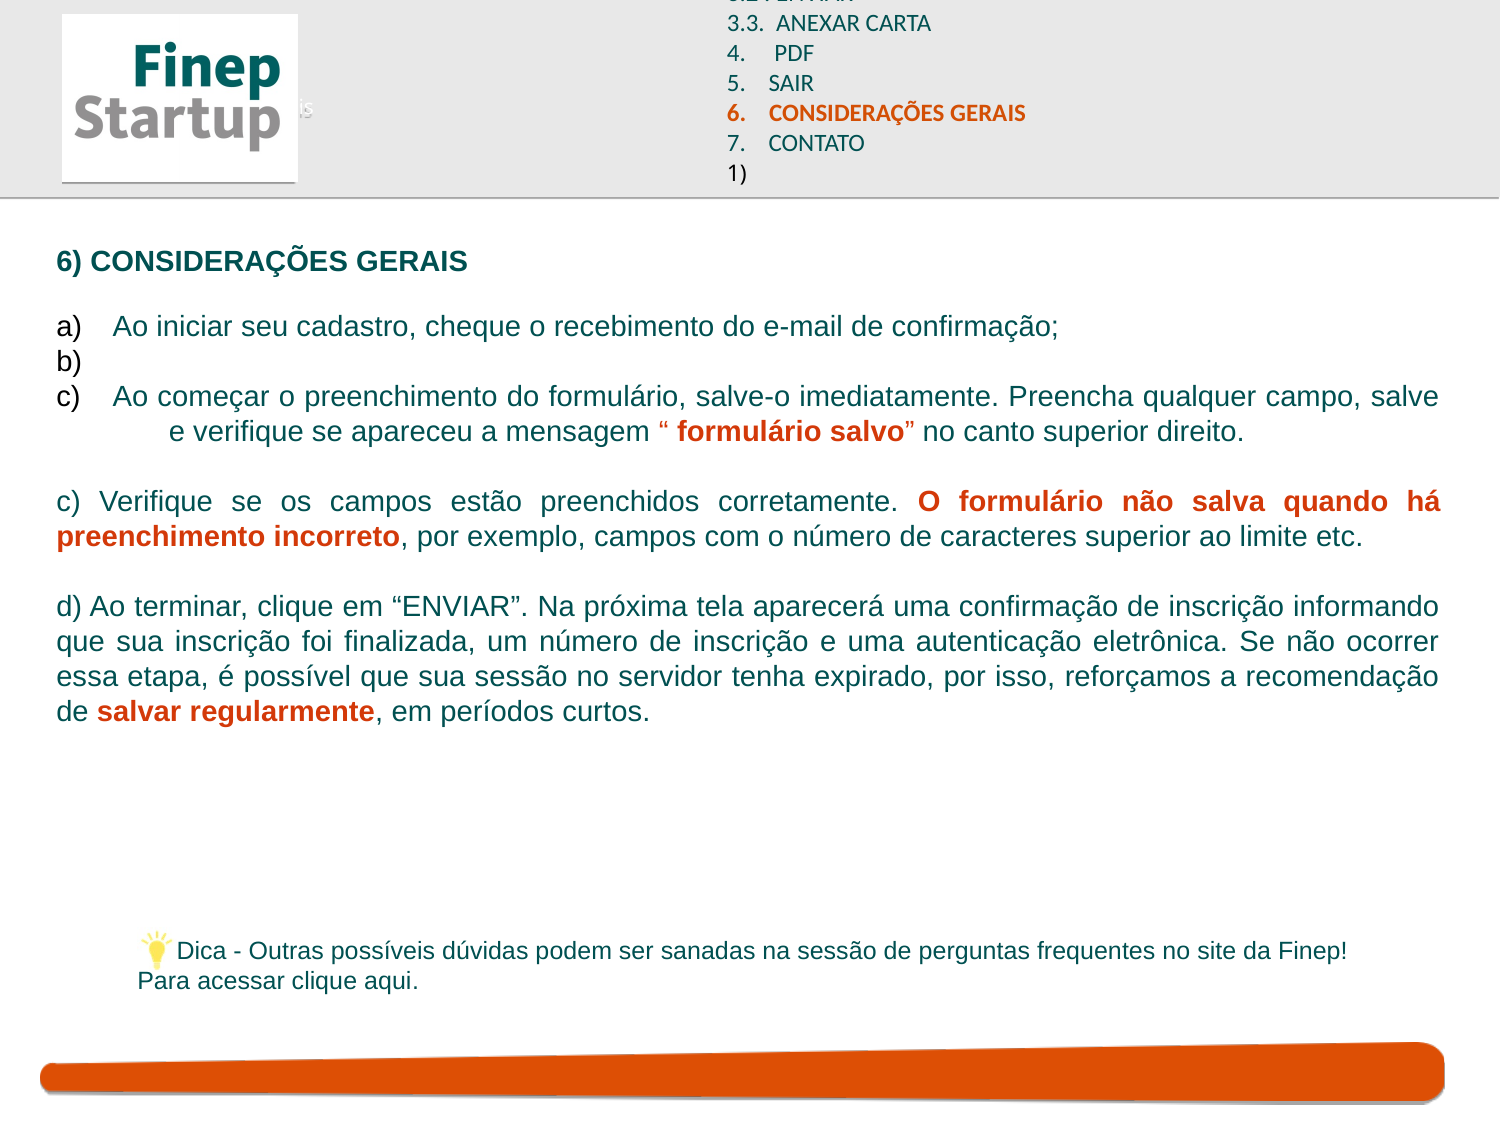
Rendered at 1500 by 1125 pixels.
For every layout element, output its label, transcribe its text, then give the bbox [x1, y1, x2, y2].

picture [62, 14, 298, 182]
text_box Dica - Outras possíveis dúvidas podem ser sanadas na sessão de perguntas frequentes no site da Finep! Para acessar clique aqui. [122, 927, 1437, 1002]
text_box Ao iniciar seu cadastro, cheque o recebimento do e-mail de confirmação; Ao começar o preenchimento do formulário, salve-o imediatamente. Preencha qualquer campo, salve e verifique se apareceu a mensagem “ formulário salvo” no canto superior direito. c) Verifique se os campos estão preenchidos corretamente. O formulário não salva quando há preenchimento incorreto, por exemplo, campos com o número de caracteres superior ao limite etc. d) Ao terminar, clique em “ENVIAR”. Na próxima tela aparecerá uma confirmação de inscrição informando que sua inscrição foi finalizada, um número de inscrição e uma autenticação eletrônica. Se não ocorrer essa etapa, é possível que sua sessão no servidor tenha expirado, por isso, reforçamos a recomendação de salvar regularmente, em períodos curtos. [41, 265, 1456, 770]
text_box 6) CONSIDERAÇÕES GERAIS [41, 235, 522, 285]
text_box 1. 1º ACESSO 2. CADASTRO 3. BOTÕES DO FORMULÁRIO 3.1. SALVAR 3.2 . ENVIAR 3.3. ANEXAR CARTA 4. PDF 5. SAIR 6. CONSIDERAÇÕES GERAIS 7. CONTATO [712, 0, 1480, 195]
